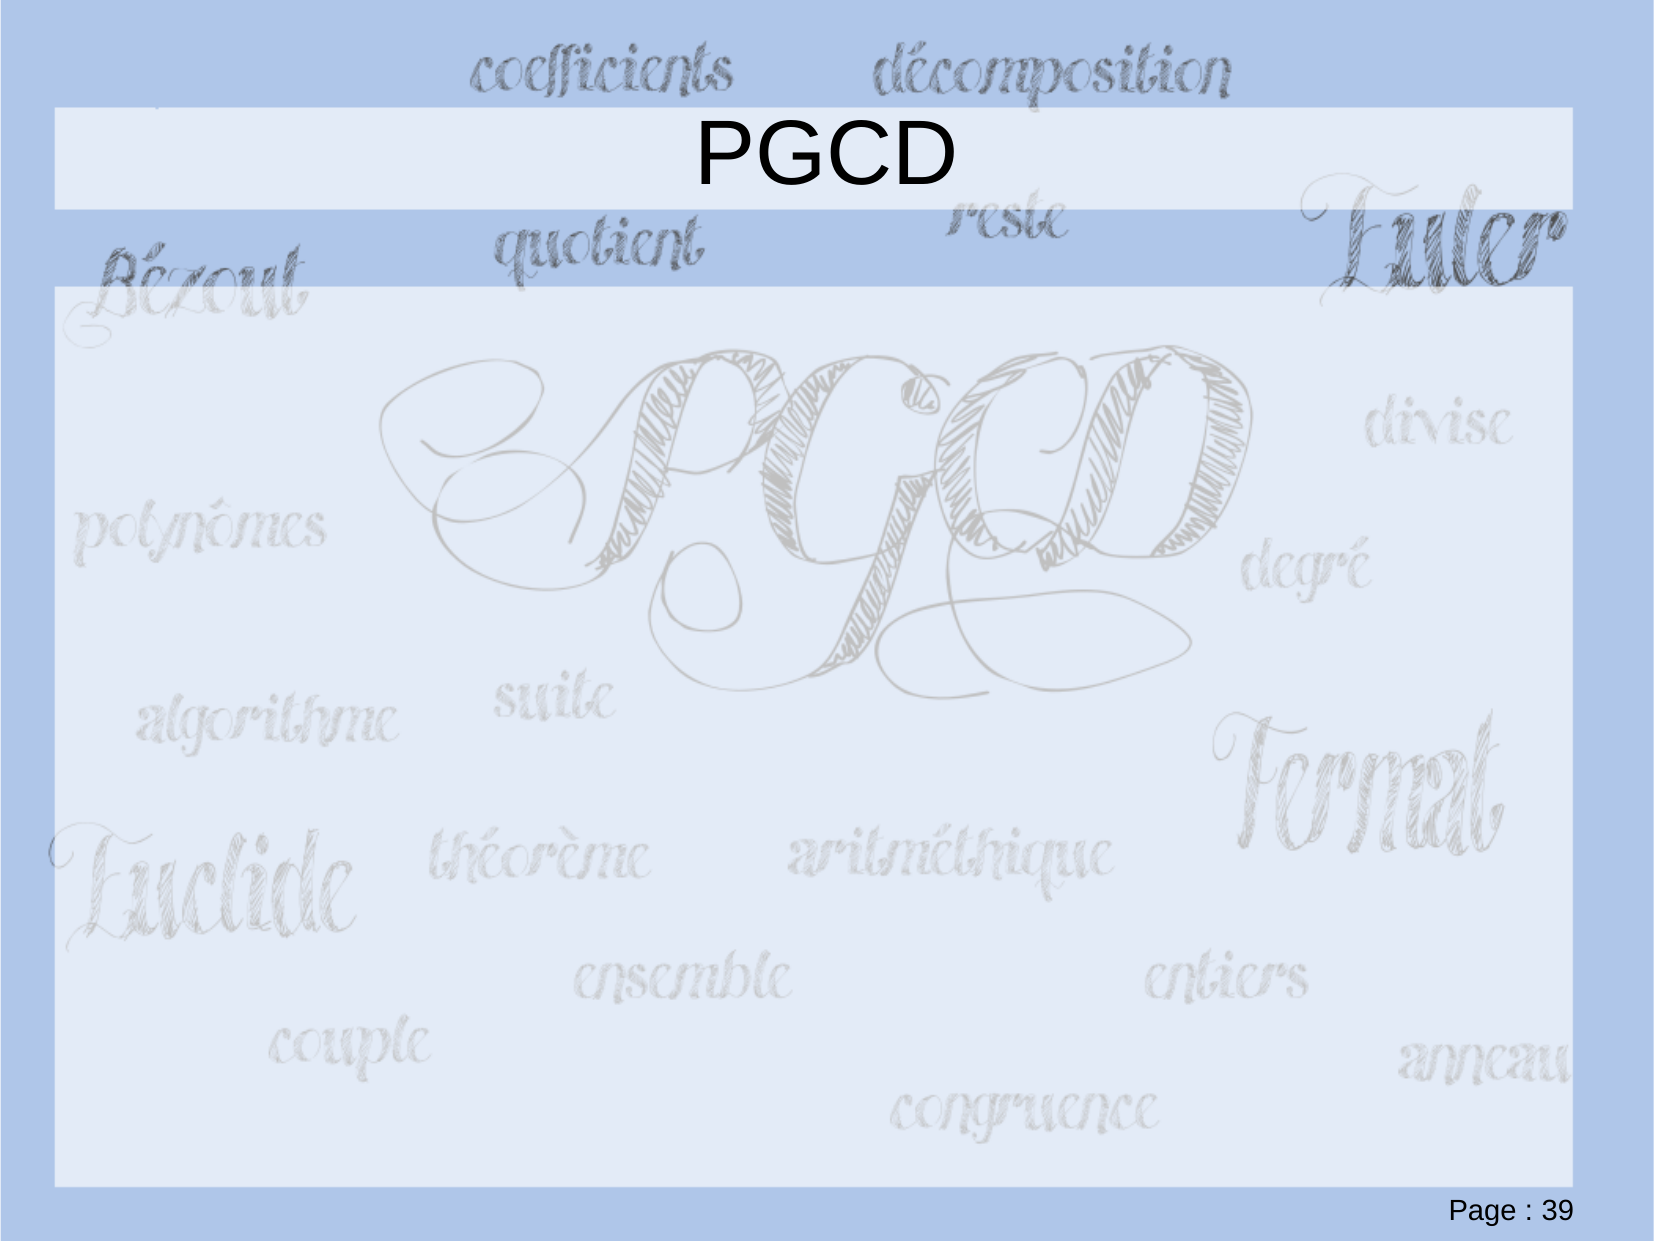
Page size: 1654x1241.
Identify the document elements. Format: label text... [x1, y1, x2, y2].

picture [0, 0, 1654, 1241]
title PGCD [82, 49, 1571, 257]
list [82, 290, 1571, 1010]
